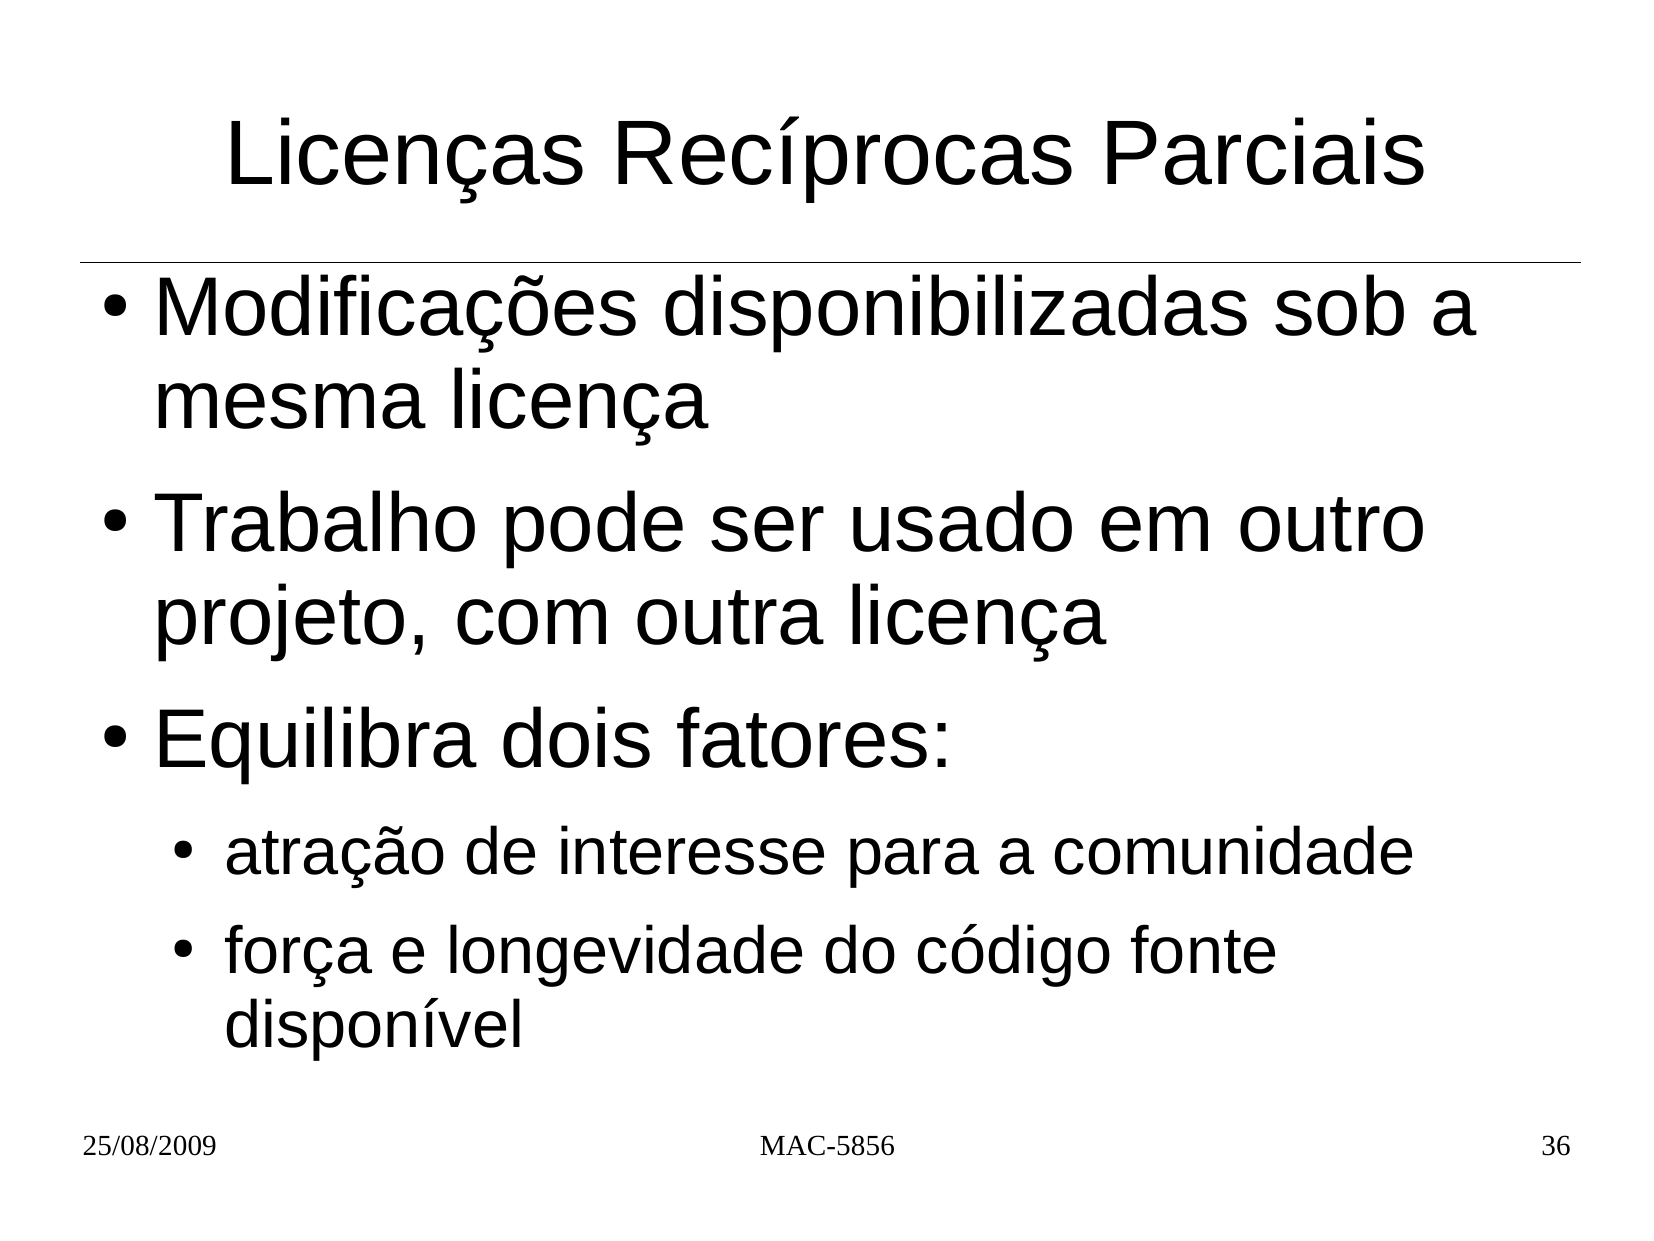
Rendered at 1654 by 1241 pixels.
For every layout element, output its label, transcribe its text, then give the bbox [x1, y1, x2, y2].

title Licenças Recíprocas Parciais [82, 56, 1571, 250]
list Modificações disponibilizadas sob a mesma licença Trabalho pode ser usado em outro projeto, com outra licença Equilibra dois fatores: atração de interesse para a comunidade força e longevidade do código fonte disponível [82, 260, 1571, 1139]
